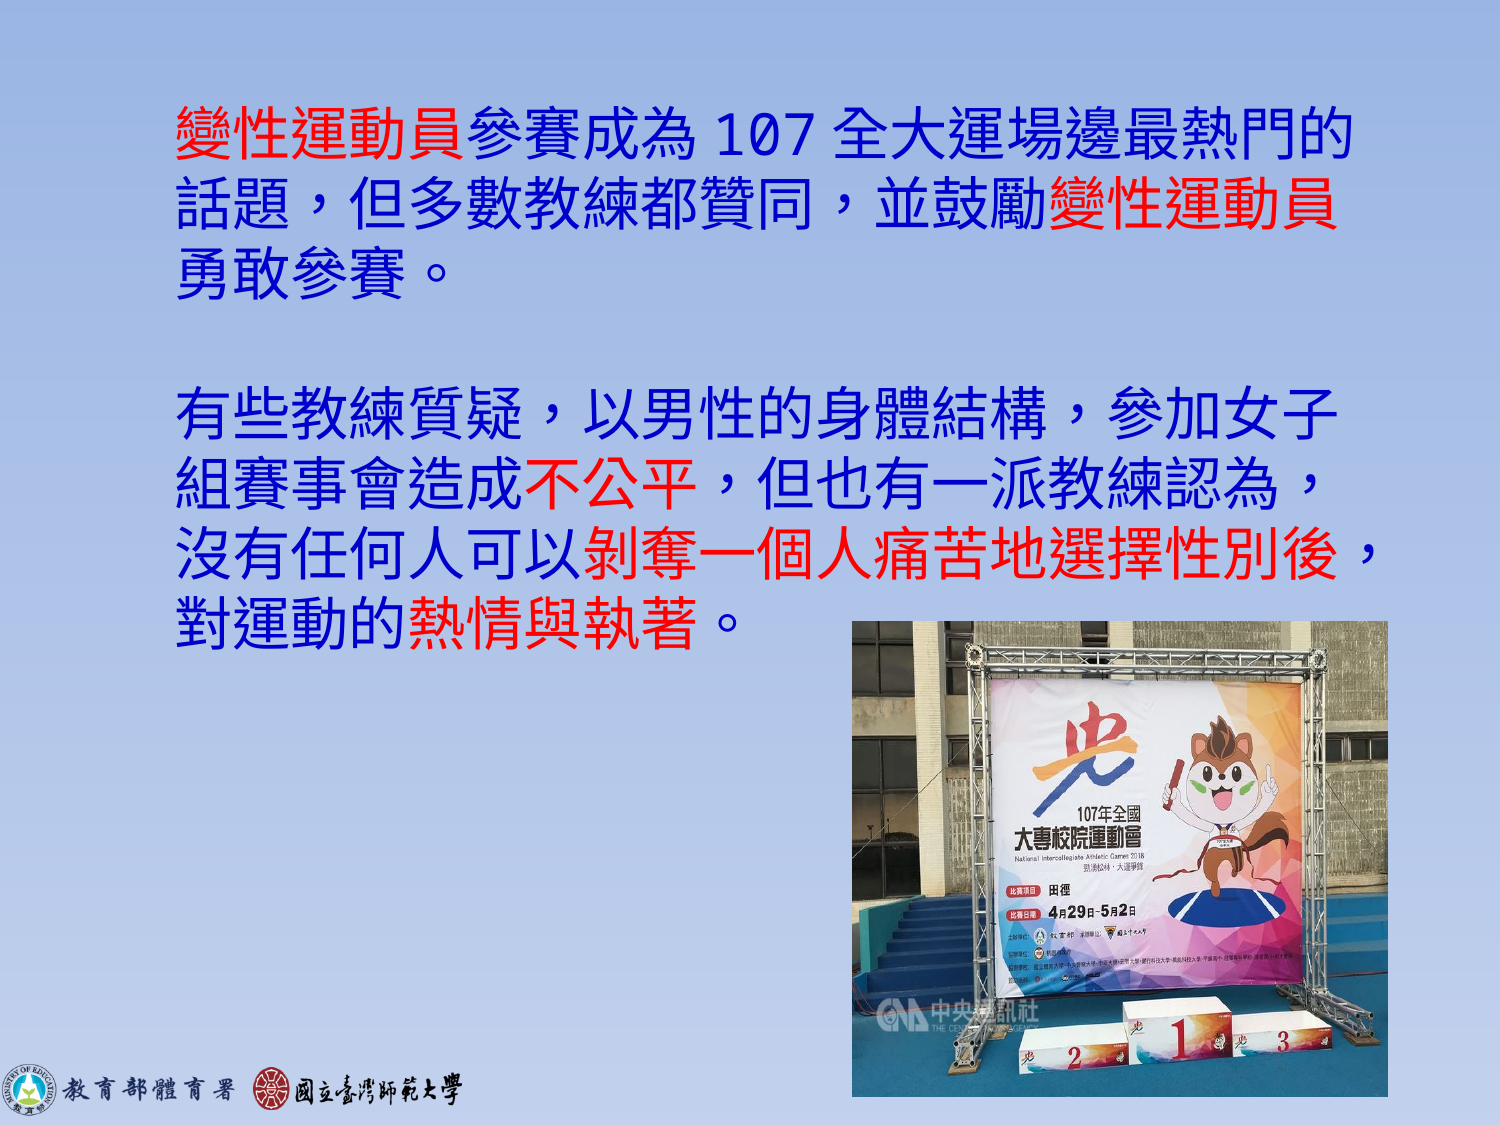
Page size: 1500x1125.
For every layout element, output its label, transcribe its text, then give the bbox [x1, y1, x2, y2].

picture [852, 621, 1388, 1097]
text_box 變性運動員參賽成為107全大運場邊最熱門的話題，但多數教練都贊同，並鼓勵變性運動員勇敢參賽。 有些教練質疑，以男性的身體結構，參加女子組賽事會造成不公平，但也有一派教練認為，沒有任何人可以剝奪一個人痛苦地選擇性別後，對運動的熱情與執著。 [159, 90, 1388, 665]
